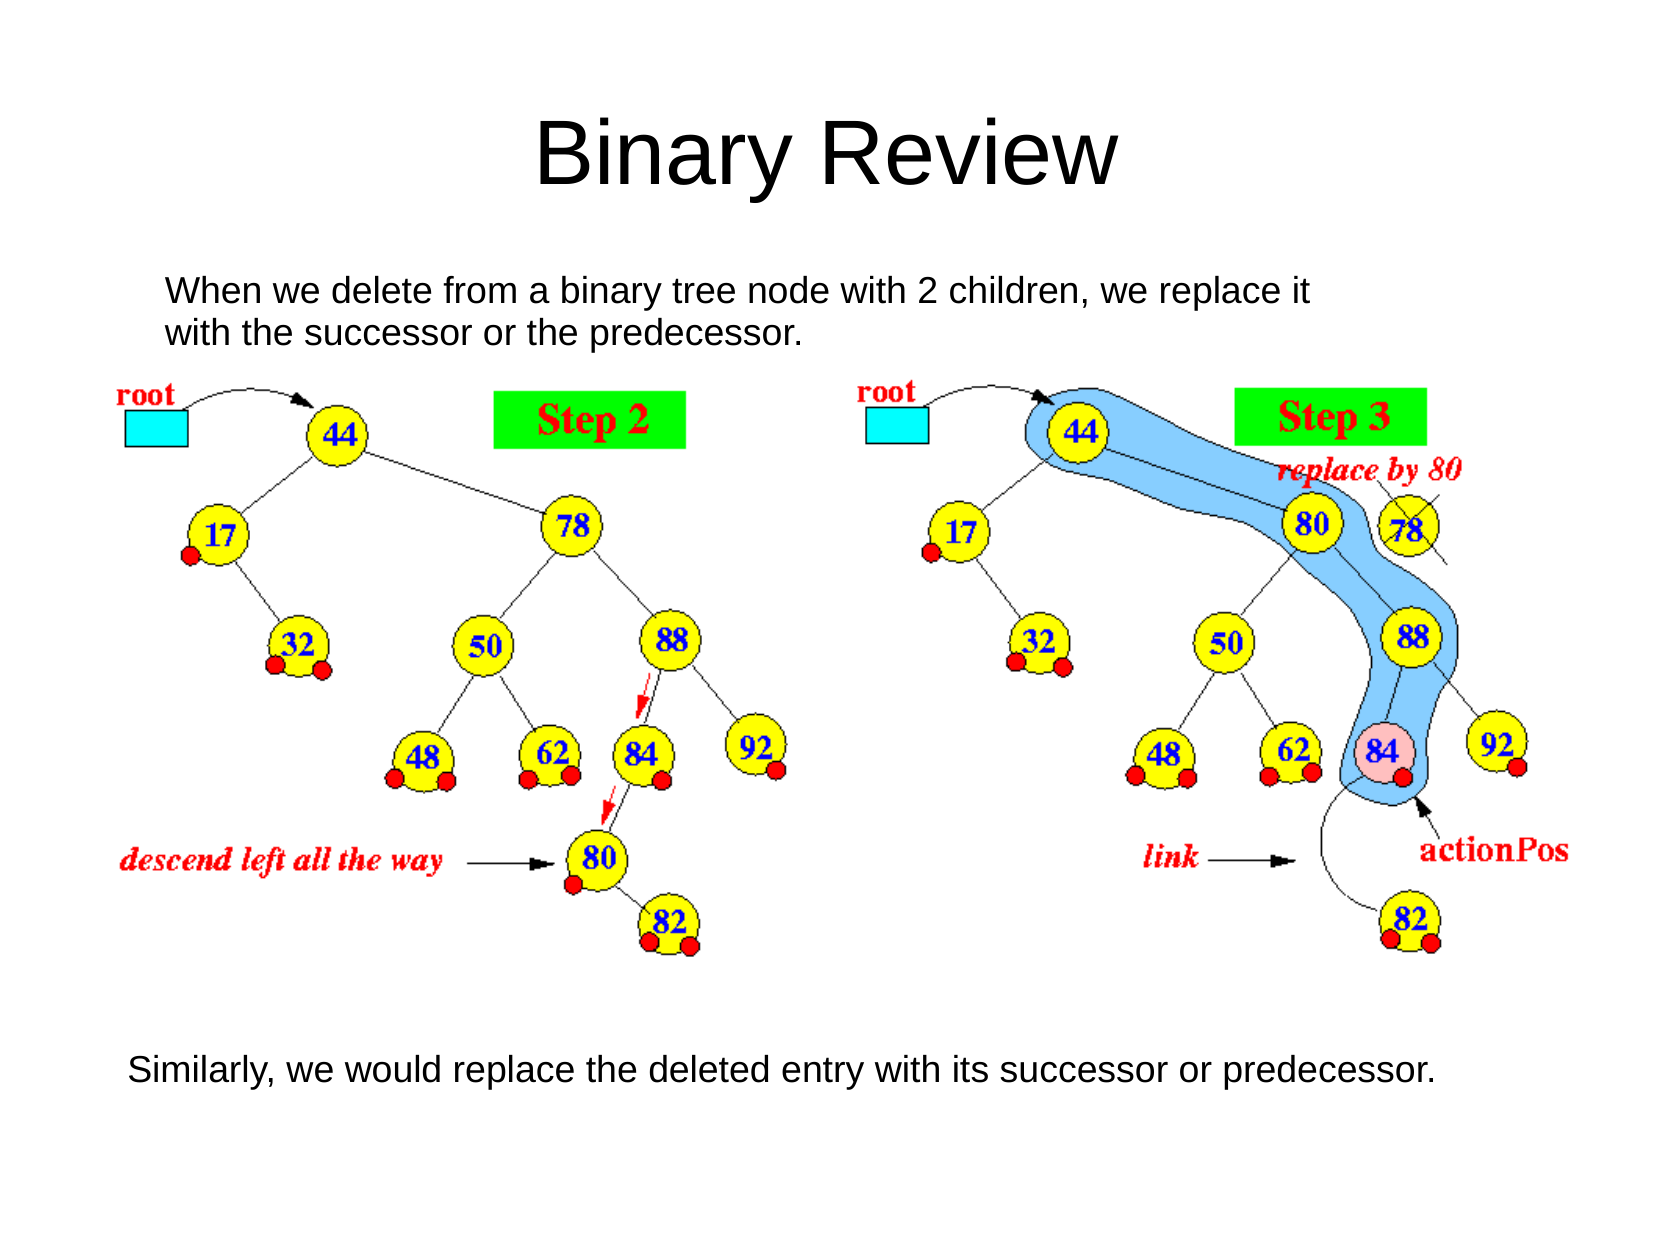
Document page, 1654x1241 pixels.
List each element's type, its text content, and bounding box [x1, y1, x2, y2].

picture [103, 374, 802, 971]
picture [839, 374, 1576, 968]
text_box When we delete from a binary tree node with 2 children, we replace it with the successor or the predecessor. [150, 262, 1388, 362]
title Binary Review [82, 49, 1571, 257]
text_box Similarly, we would replace the deleted entry with its successor or predecessor. [112, 1041, 1453, 1098]
